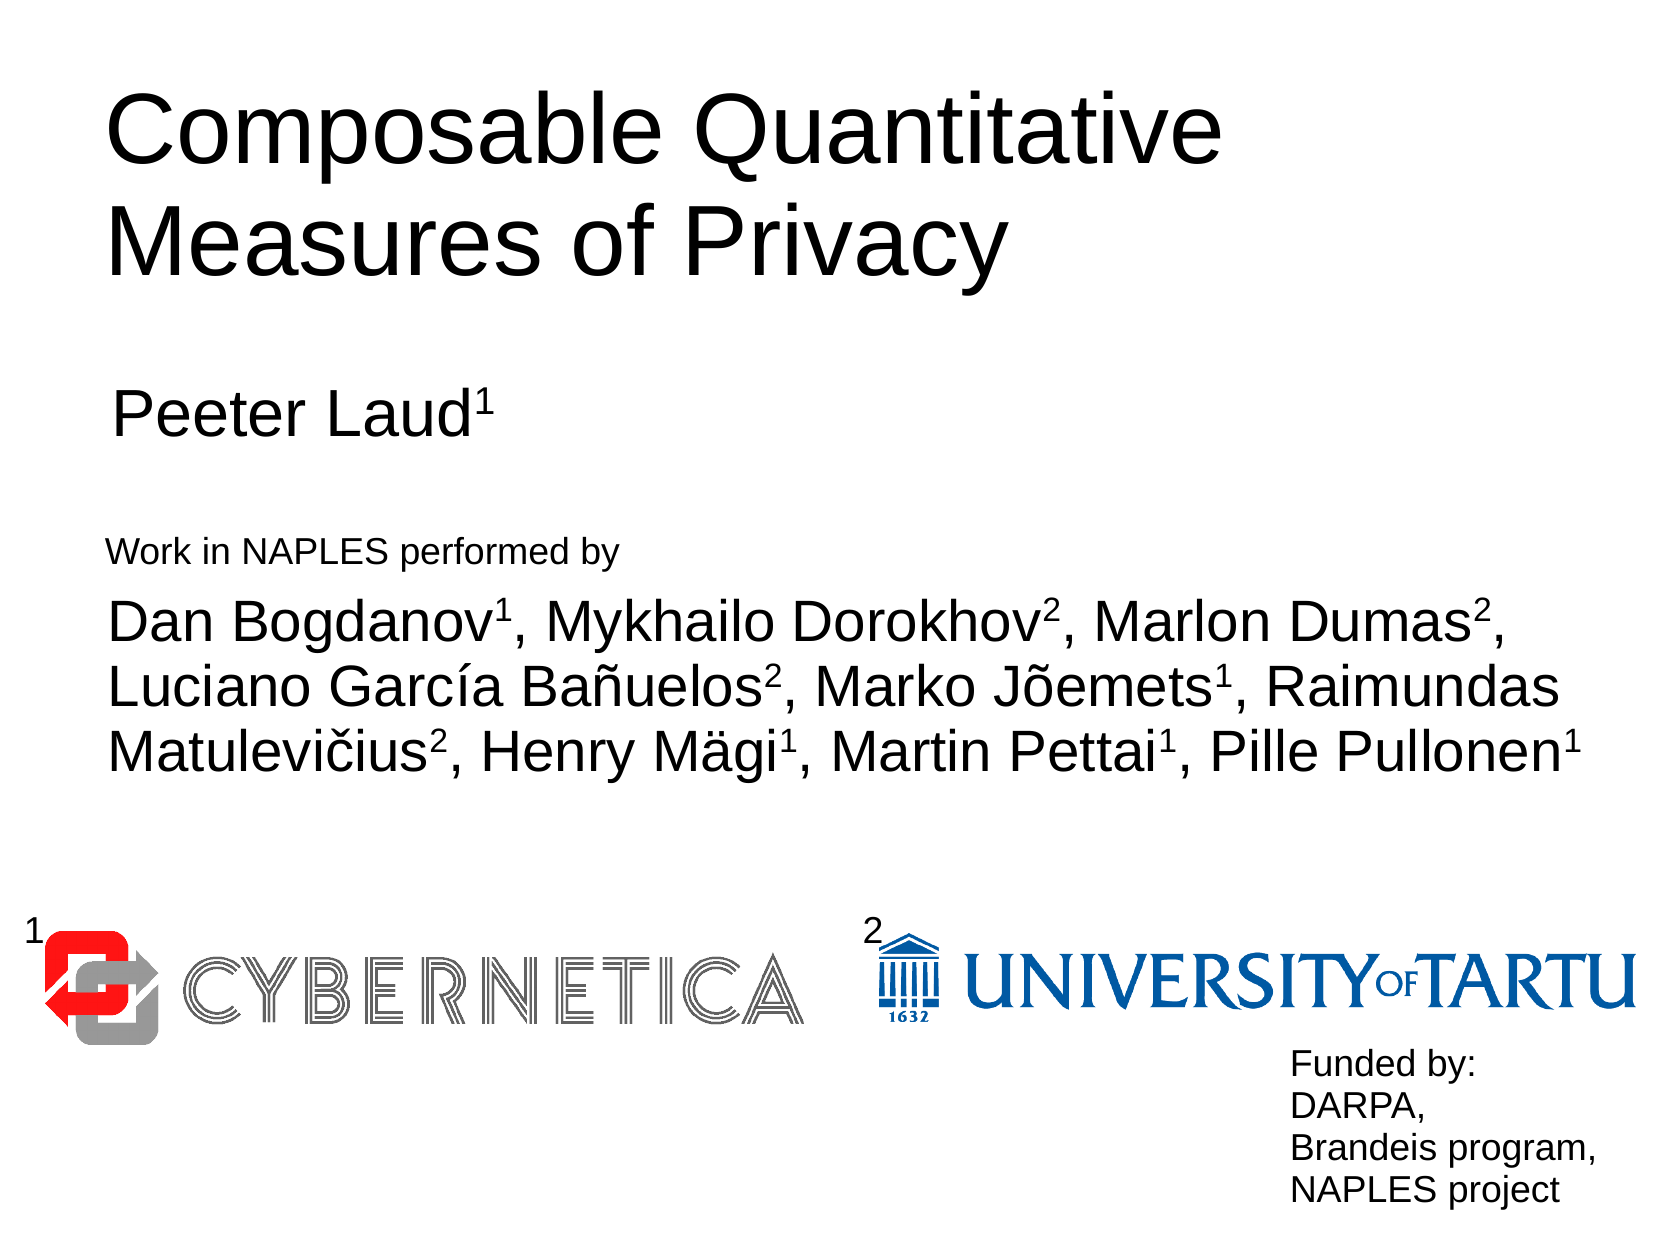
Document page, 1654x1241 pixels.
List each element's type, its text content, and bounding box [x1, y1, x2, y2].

text_box 1 [9, 902, 70, 960]
picture [879, 933, 1636, 1022]
picture [45, 931, 804, 1045]
text_box 2 [847, 902, 908, 960]
text_box Dan Bogdanov1, Mykhailo Dorokhov2, Marlon Dumas2, Luciano García Bañuelos2, Marko Jõemets1, Raimundas Matulevičius2, Henry Mägi1, Martin Pettai1, Pille Pullonen1 [93, 581, 1621, 791]
text_box Composable Quantitative Measures of Privacy [90, 65, 1276, 304]
text_box Work in NAPLES performed by [90, 523, 646, 581]
text_box Peeter Laud1 [96, 368, 517, 459]
text_box Funded by: DARPA, Brandeis program, NAPLES project [1275, 1035, 1621, 1218]
